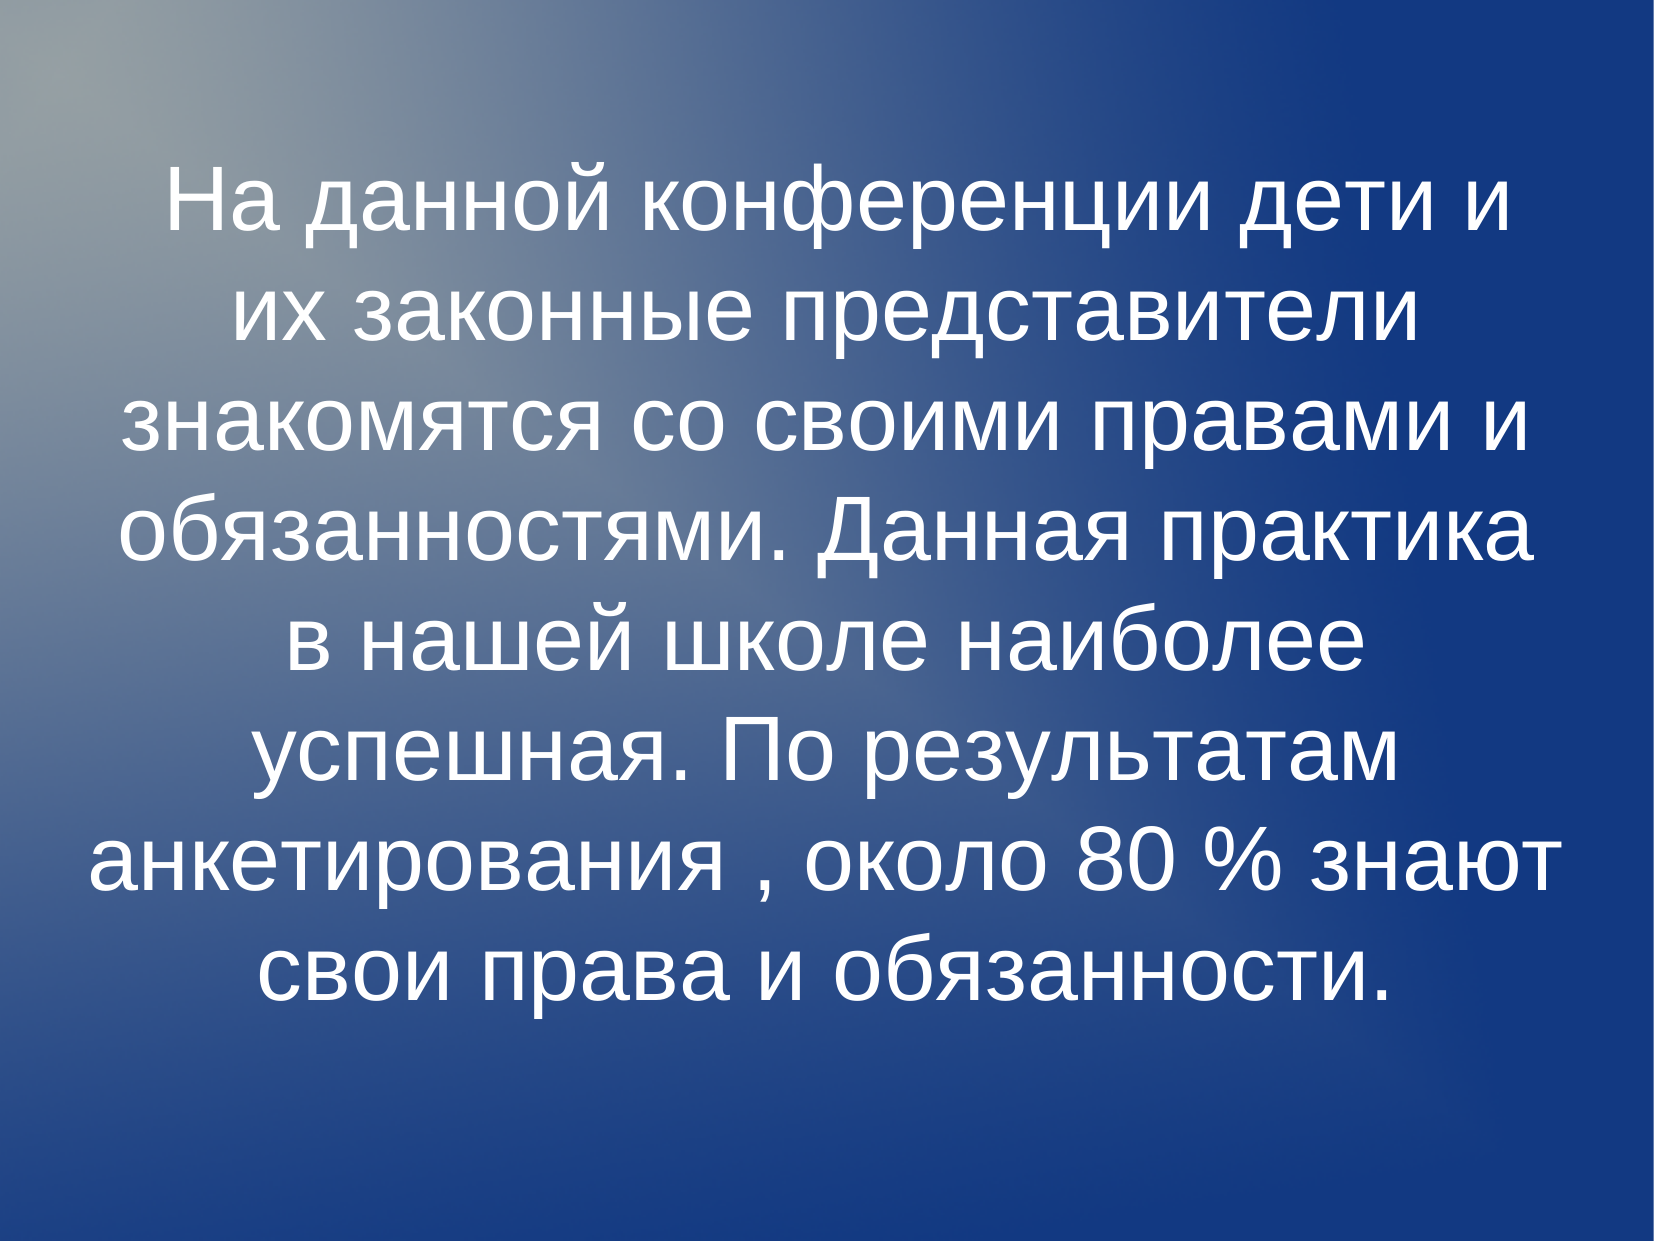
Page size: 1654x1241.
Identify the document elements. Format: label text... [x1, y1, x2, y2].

subtitle На данной конференции дети и их законные представители знакомятся со своими правами и обязанностями. Данная практика в нашей школе наиболее успешная. По результатам анкетирования , около 80 % знают свои права и обязанности. [82, 49, 1571, 1109]
